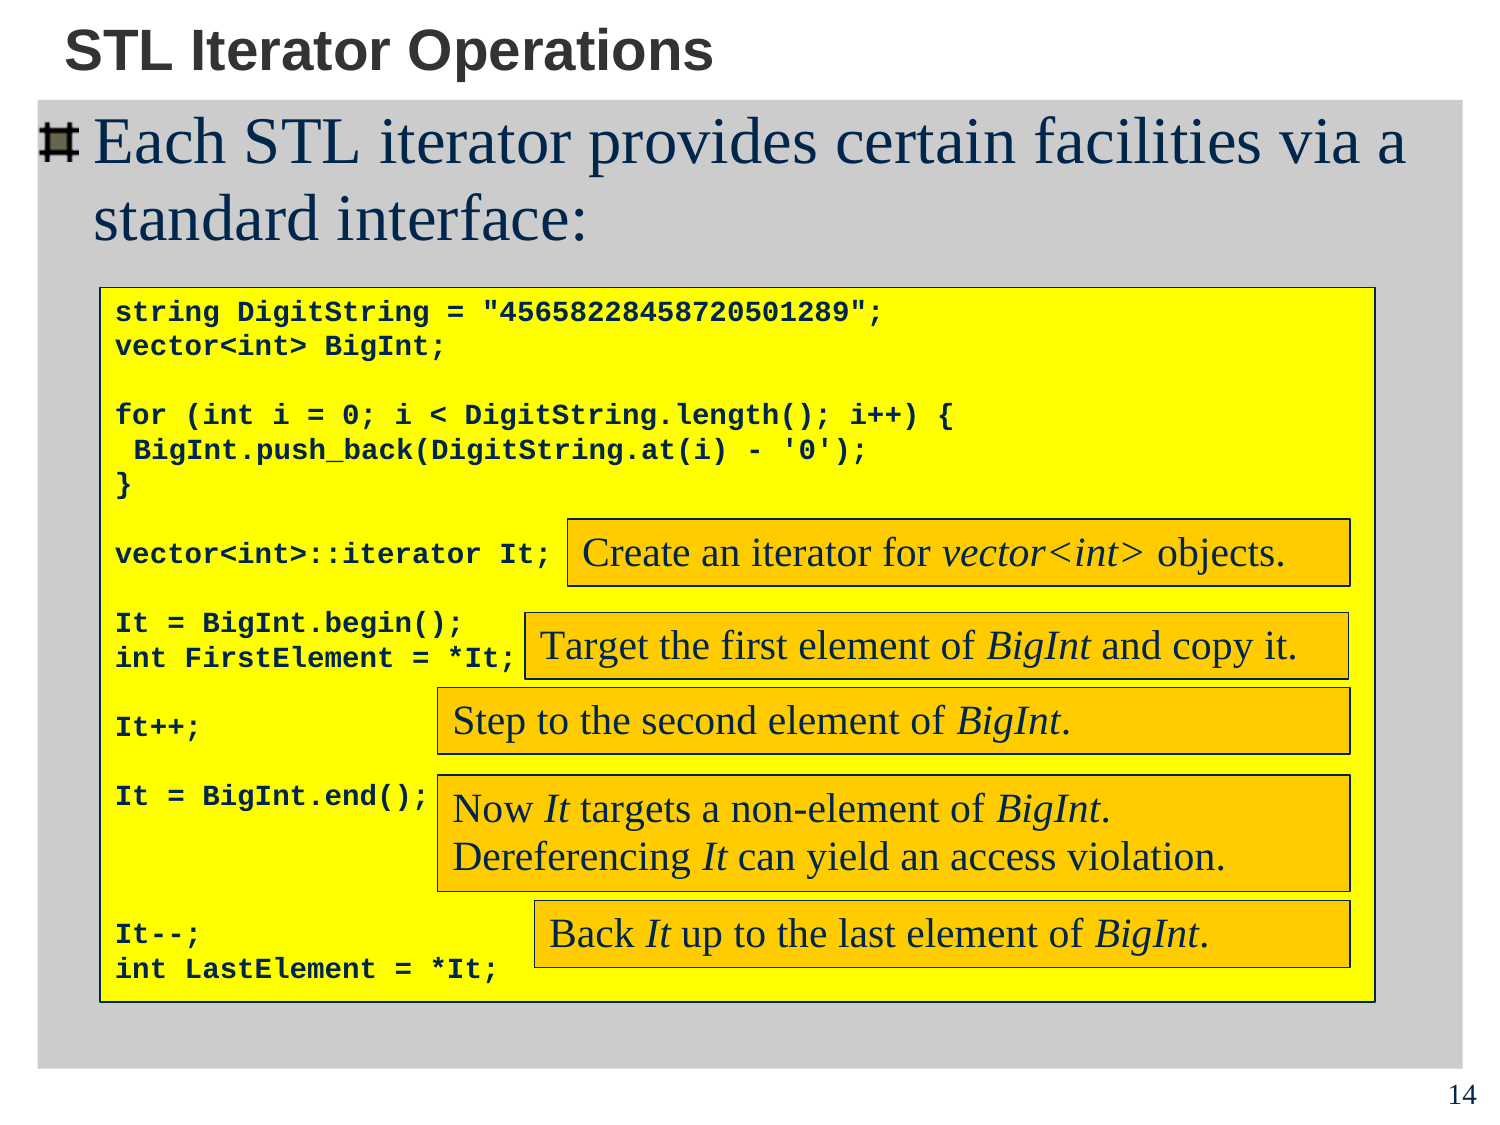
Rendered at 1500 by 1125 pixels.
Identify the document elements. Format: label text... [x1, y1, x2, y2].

text_box Step to the second element of BigInt. [437, 687, 1351, 755]
text_box string DigitString = "45658228458720501289"; vector<int> BigInt; for (int i = 0; i < DigitString.length(); i++) { BigInt.push_back(DigitString.at(i) - '0'); } vector<int>::iterator It; It = BigInt.begin(); int FirstElement = *It; It++; It = BigInt.end(); It--; int LastElement = *It; [99, 287, 1375, 1004]
text_box Target the first element of BigInt and copy it. [525, 612, 1349, 680]
list Each STL iterator provides certain facilities via a standard interface: [37, 99, 1463, 1069]
title STL Iterator Operations [50, 0, 1450, 91]
text_box Back It up to the last element of BigInt. [534, 900, 1351, 968]
text_box Create an iterator for vector<int> objects. [567, 519, 1351, 586]
text_box Now It targets a non-element of BigInt. Dereferencing It can yield an access violation. [437, 774, 1351, 892]
